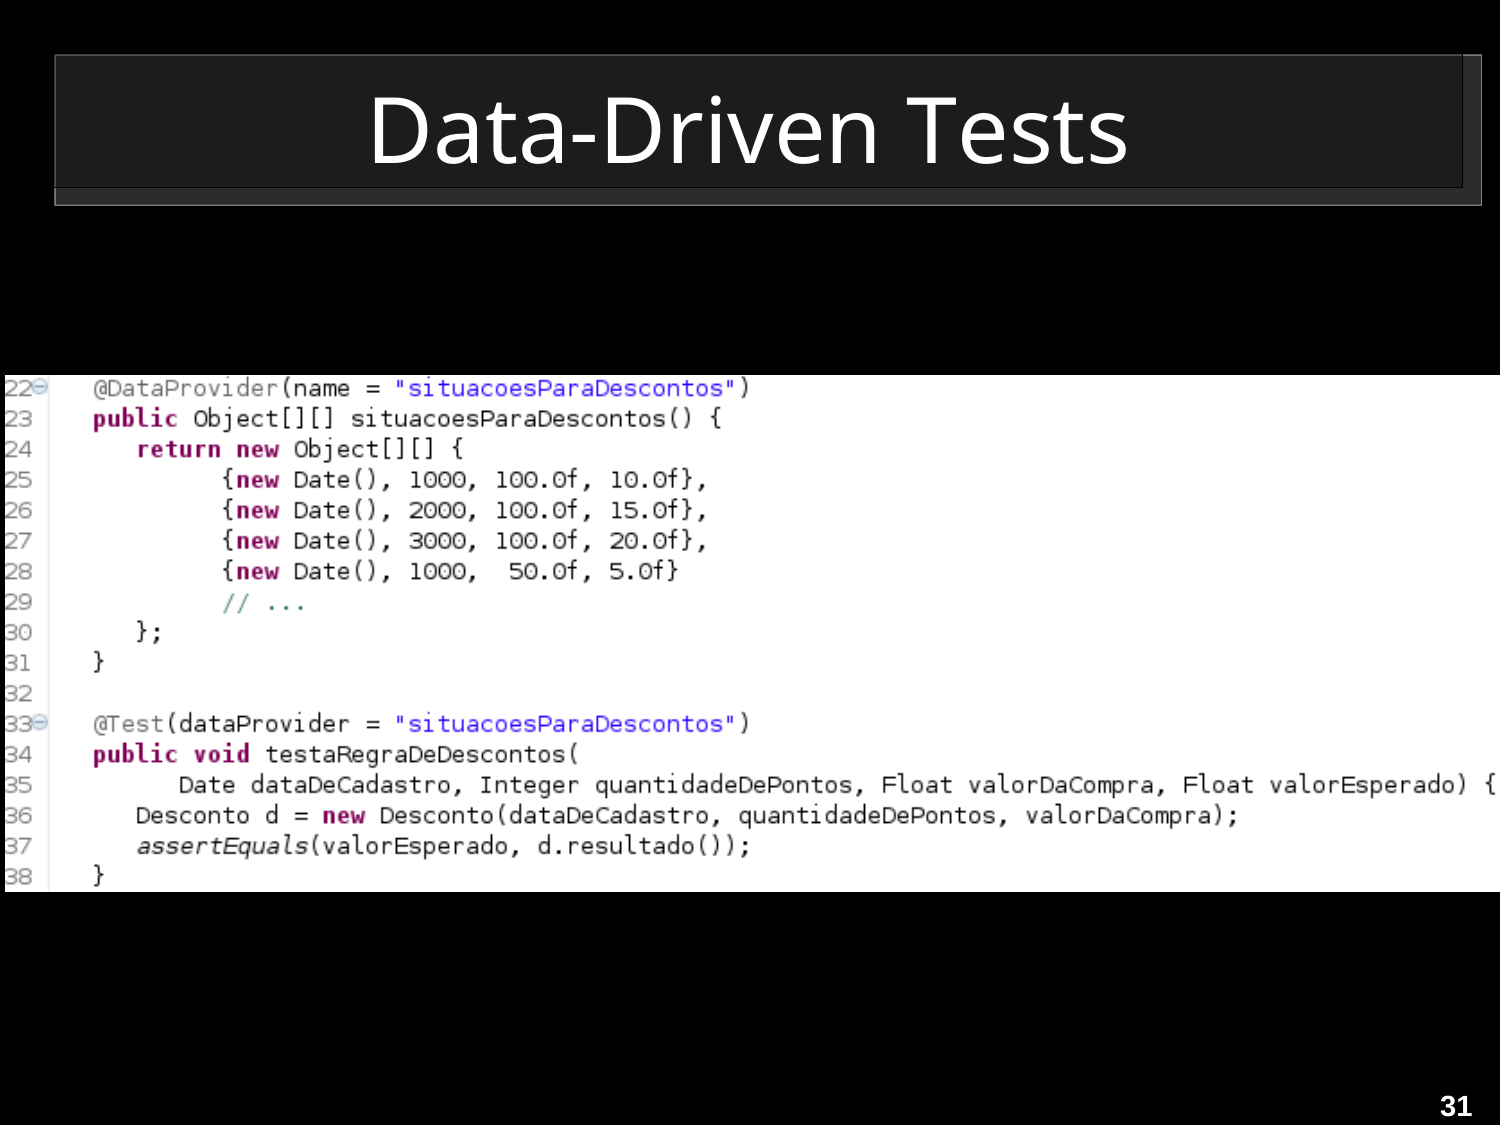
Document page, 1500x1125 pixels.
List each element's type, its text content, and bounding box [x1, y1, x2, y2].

picture [5, 375, 1500, 892]
title Data-Driven Tests [29, 31, 1469, 226]
